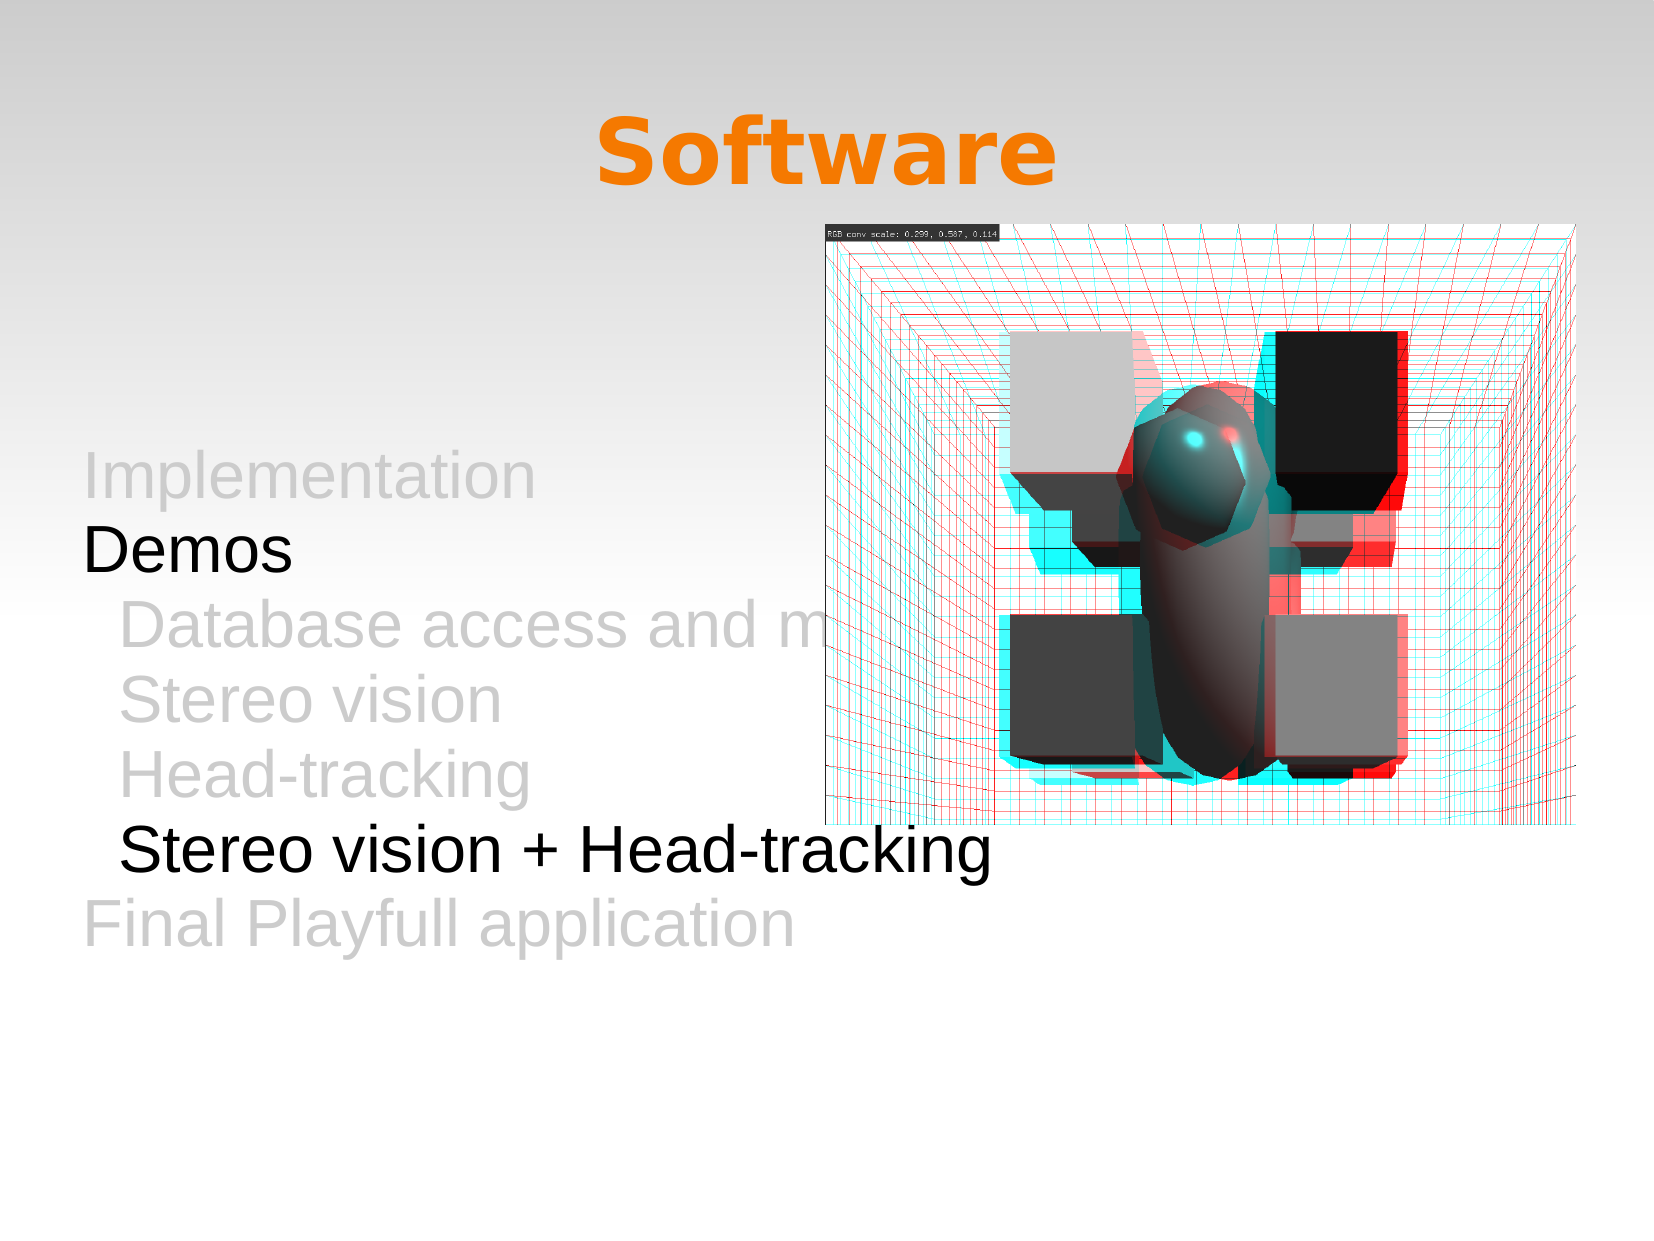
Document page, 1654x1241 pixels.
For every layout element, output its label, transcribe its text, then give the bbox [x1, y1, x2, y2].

subtitle Implementation Demos Database access and menu Stereo vision Head-tracking Stereo vision + Head-tracking Final Playfull application [82, 297, 1571, 1102]
picture [825, 224, 1576, 826]
title Software [82, 56, 1571, 250]
